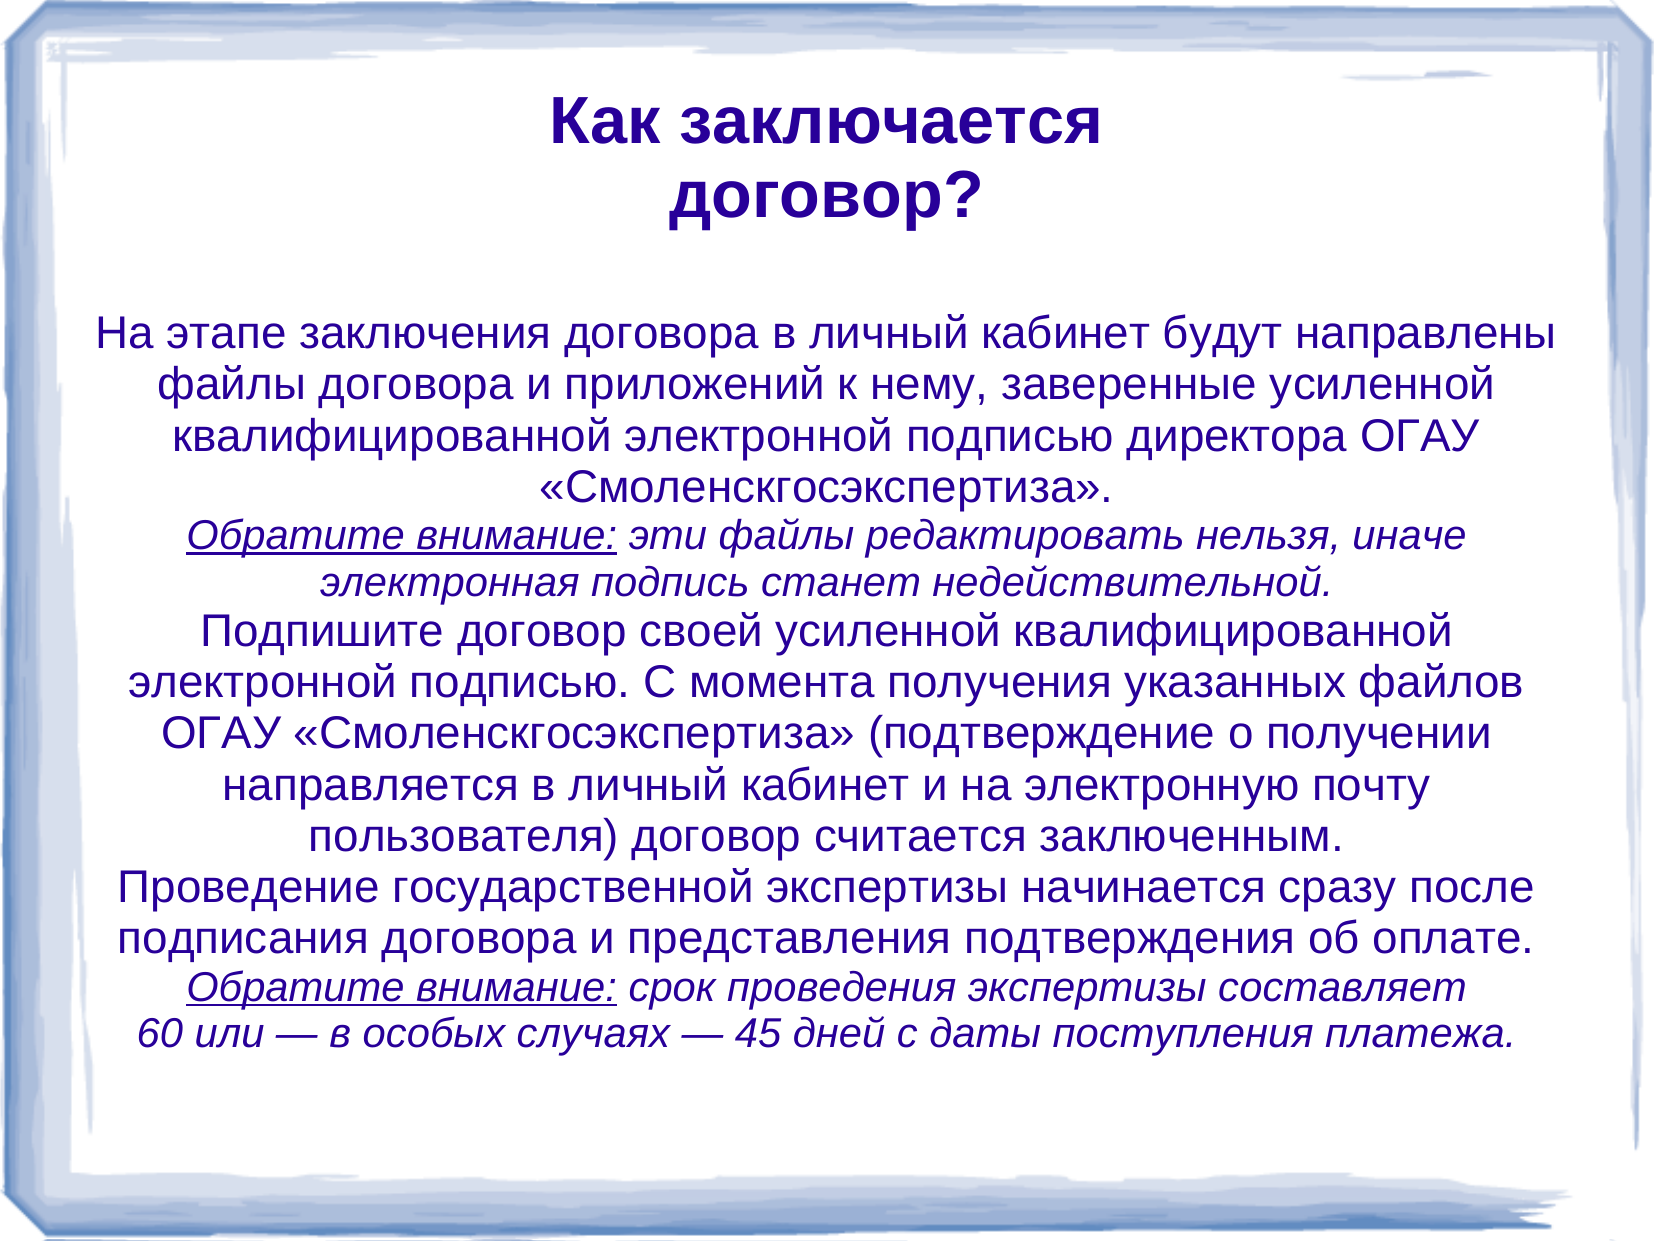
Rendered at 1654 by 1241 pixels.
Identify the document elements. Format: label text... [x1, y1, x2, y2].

picture [0, 0, 1654, 1241]
subtitle Как заключается договор? На этапе заключения договора в личный кабинет будут направлены файлы договора и приложений к нему, заверенные усиленной квалифицированной электронной подписью директора ОГАУ «Смоленскгосэкспертиза». Обратите внимание: эти файлы редактировать нельзя, иначе электронная подпись станет недействительной. Подпишите договор своей усиленной квалифицированной электронной подписью. С момента получения указанных файлов ОГАУ «Смоленскгосэкспертиза» (подтверждение о получении направляется в личный кабинет и на электронную почту пользователя) договор считается заключенным. Проведение государственной экспертизы начинается сразу после подписания договора и представления подтверждения об оплате. Обратите внимание: срок проведения экспертизы составляет 60 или — в особых случаях — 45 дней с даты поступления платежа. [82, 7, 1571, 1057]
